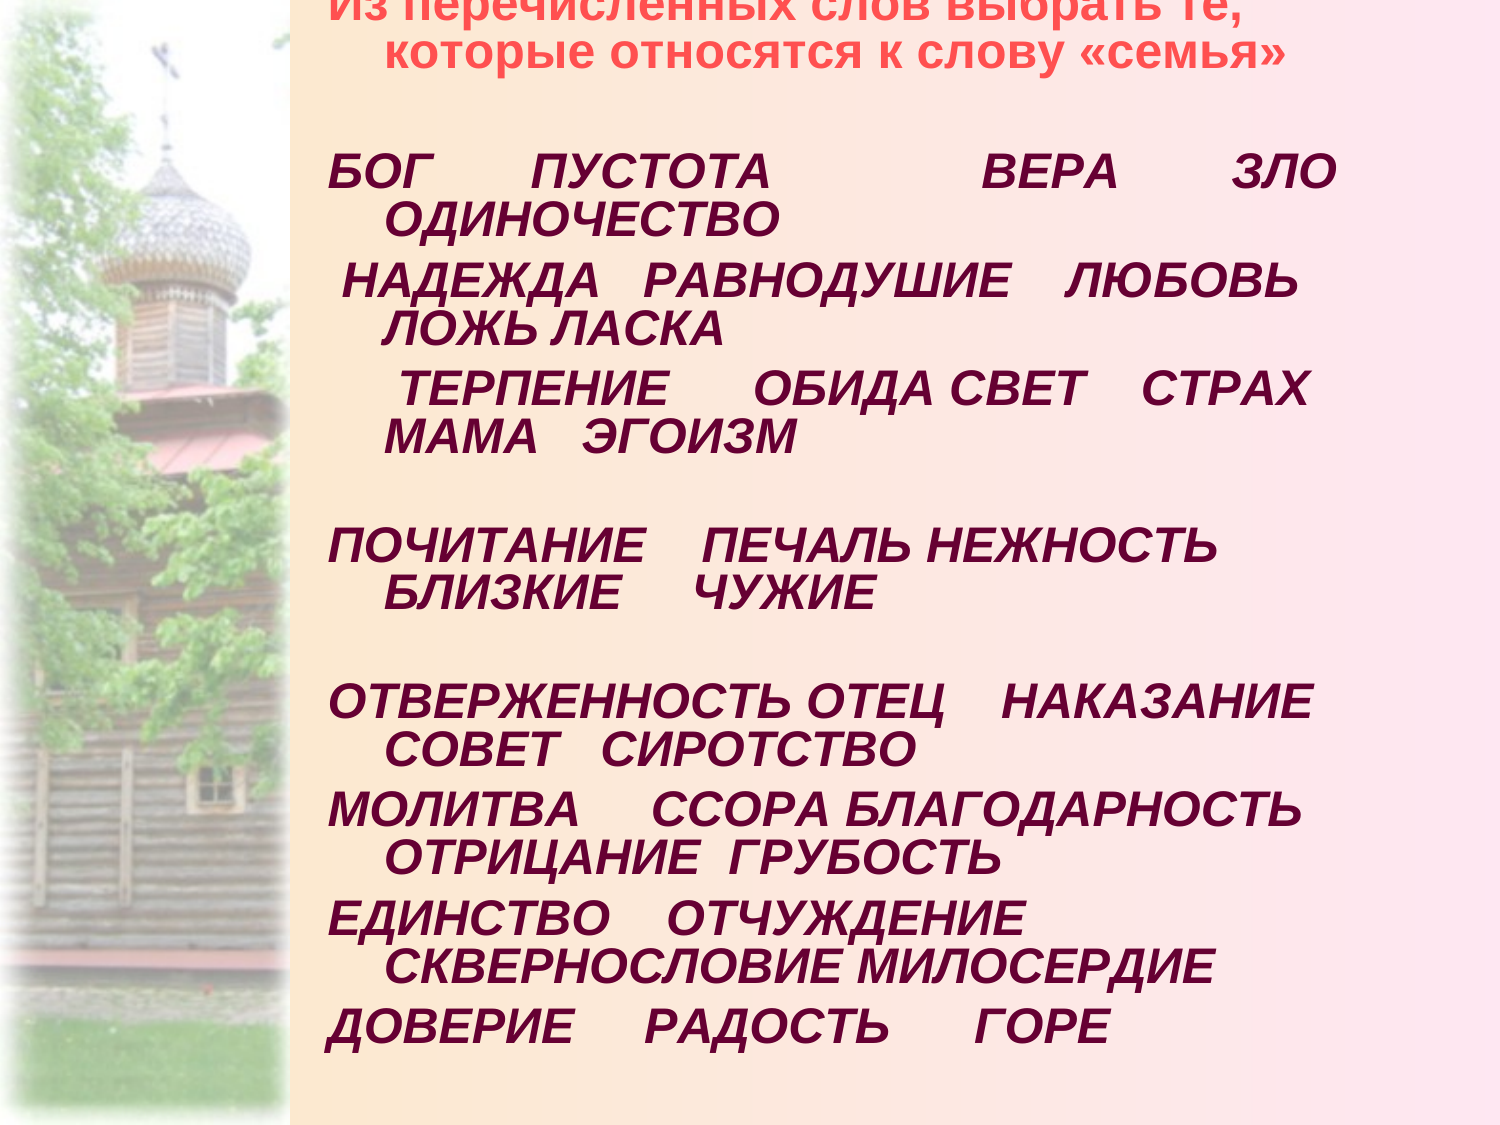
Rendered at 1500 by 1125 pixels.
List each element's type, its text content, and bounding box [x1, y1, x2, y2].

text_box [0, 0, 290, 1125]
text_box Из перечисленных слов выбрать те, которые относятся к слову «семья» БОГ ПУСТОТА ВЕРА ЗЛО ОДИНОЧЕСТВО НАДЕЖДА РАВНОДУШИЕ ЛЮБОВЬ ЛОЖЬ ЛАСКА ТЕРПЕНИЕ ОБИДА СВЕТ СТРАХ МАМА ЭГОИЗМ ПОЧИТАНИЕ ПЕЧАЛЬ НЕЖНОСТЬ БЛИЗКИЕ ЧУЖИЕ ОТВЕРЖЕННОСТЬ ОТЕЦ НАКАЗАНИЕ СОВЕТ СИРОТСТВО МОЛИТВА ССОРА БЛАГОДАРНОСТЬ ОТРИЦАНИЕ ГРУБОСТЬ ЕДИНСТВО ОТЧУЖДЕНИЕ СКВЕРНОСЛОВИЕ МИЛОСЕРДИЕ ДОВЕРИЕ РАДОСТЬ ГОРЕ [312, 0, 1471, 1121]
